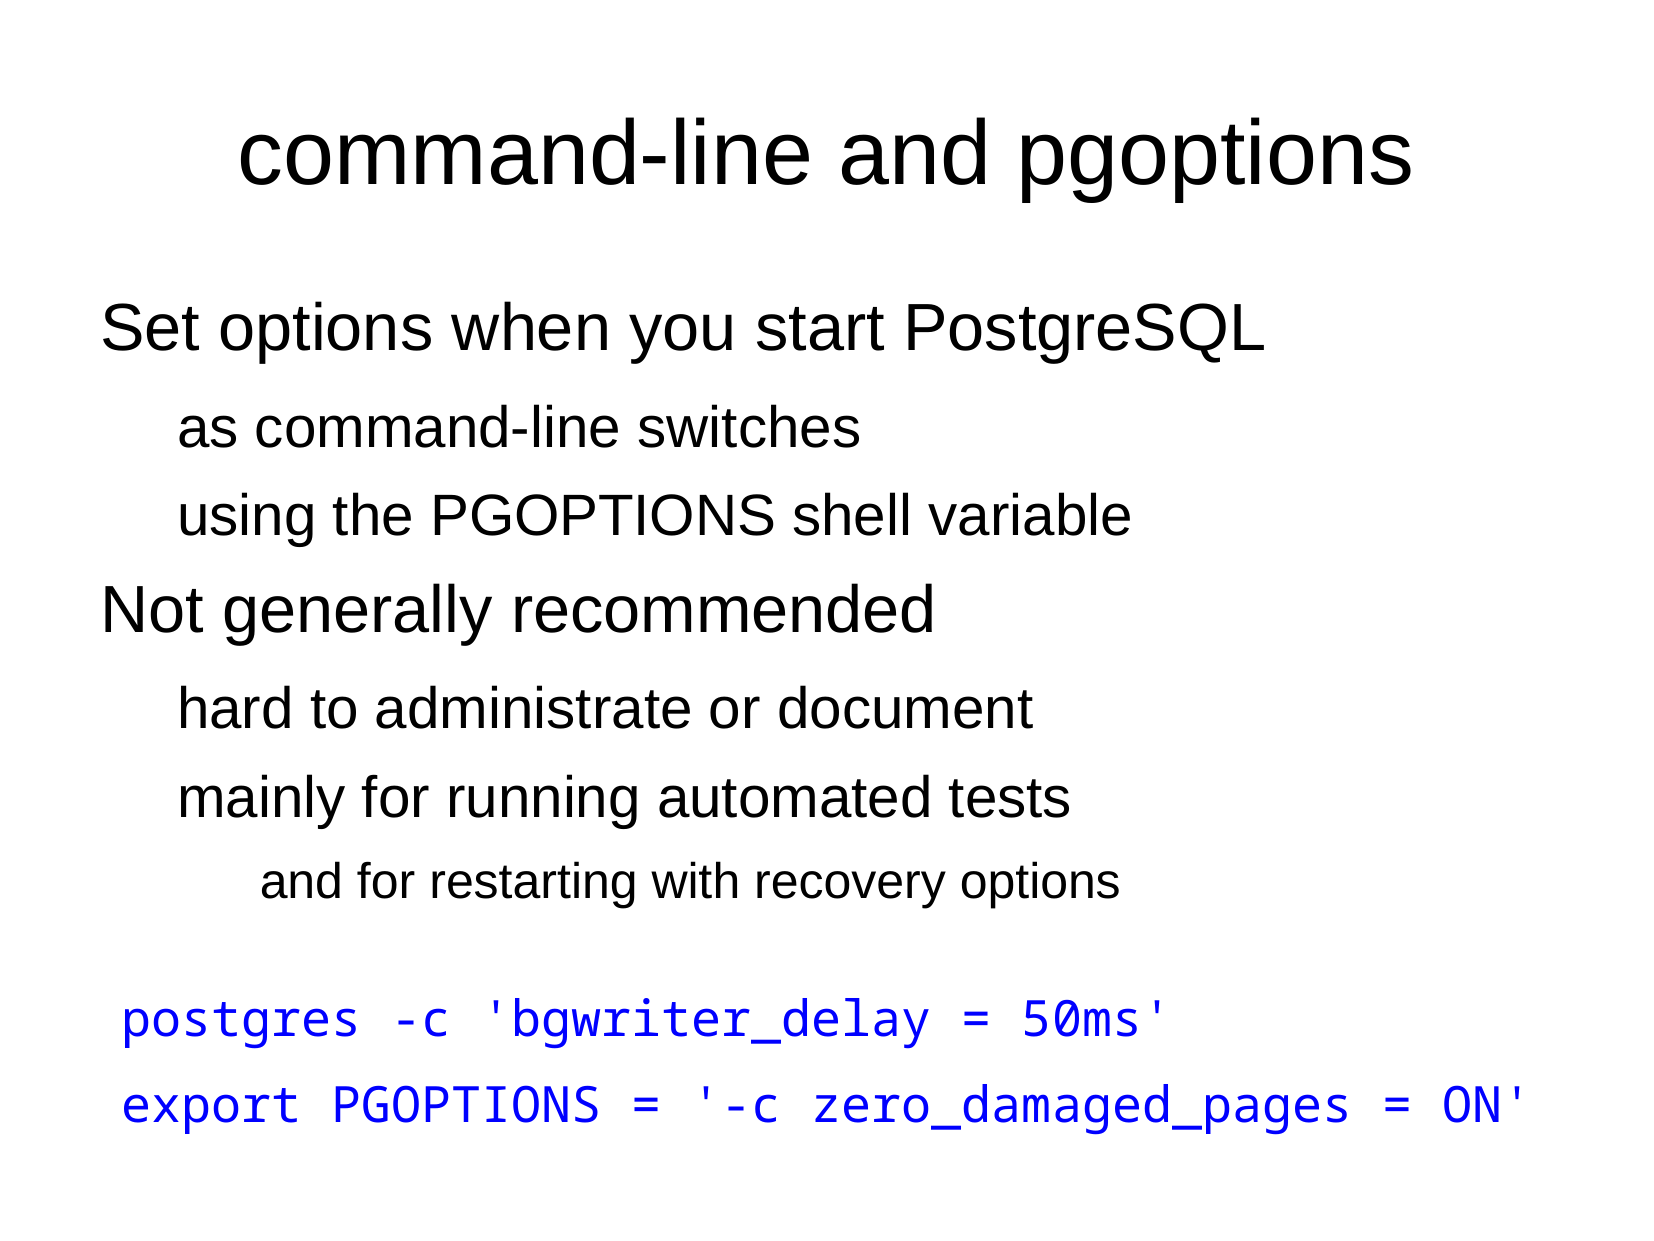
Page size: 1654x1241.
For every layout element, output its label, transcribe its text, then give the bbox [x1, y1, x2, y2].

title command-line and pgoptions [82, 49, 1571, 257]
list Set options when you start PostgreSQL as command-line switches using the PGOPTIONS shell variable Not generally recommended hard to administrate or document mainly for running automated tests and for restarting with recovery options postgres -c 'bgwriter_delay = 50ms' export PGOPTIONS = '-c zero_damaged_pages = ON' [82, 290, 1571, 1103]
